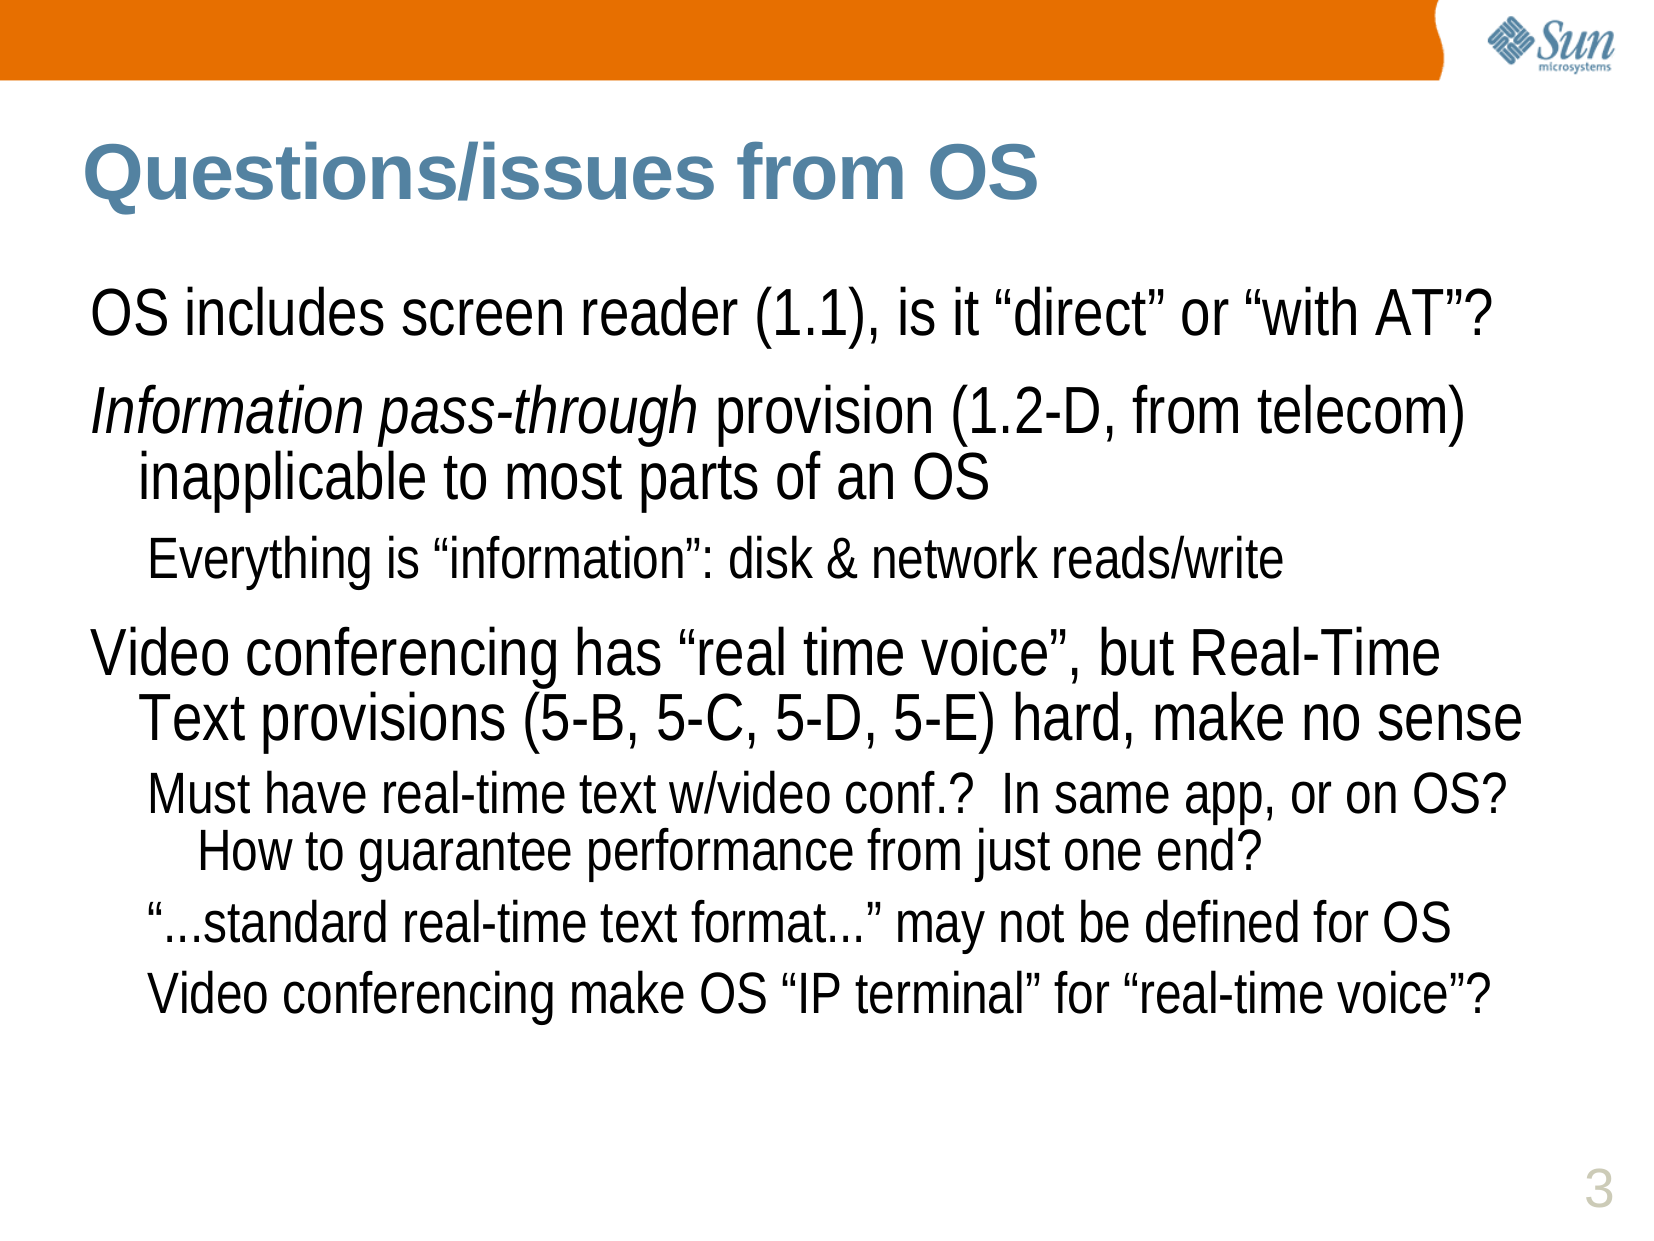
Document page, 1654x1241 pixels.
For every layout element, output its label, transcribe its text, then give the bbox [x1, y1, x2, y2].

picture [0, 0, 1654, 83]
title Questions/issues from OS [82, 135, 1585, 251]
list OS includes screen reader (1.1), is it “direct” or “with AT”? Information pass-through provision (1.2-D, from telecom) inapplicable to most parts of an OS Everything is “information”: disk & network reads/write Video conferencing has “real time voice”, but Real-Time Text provisions (5-B, 5-C, 5-D, 5-E) hard, make no sense Must have real-time text w/video conf.? In same app, or on OS? How to guarantee performance from just one end? “...standard real-time text format...” may not be defined for OS Video conferencing make OS “IP terminal” for “real-time voice”? [71, 283, 1545, 1049]
